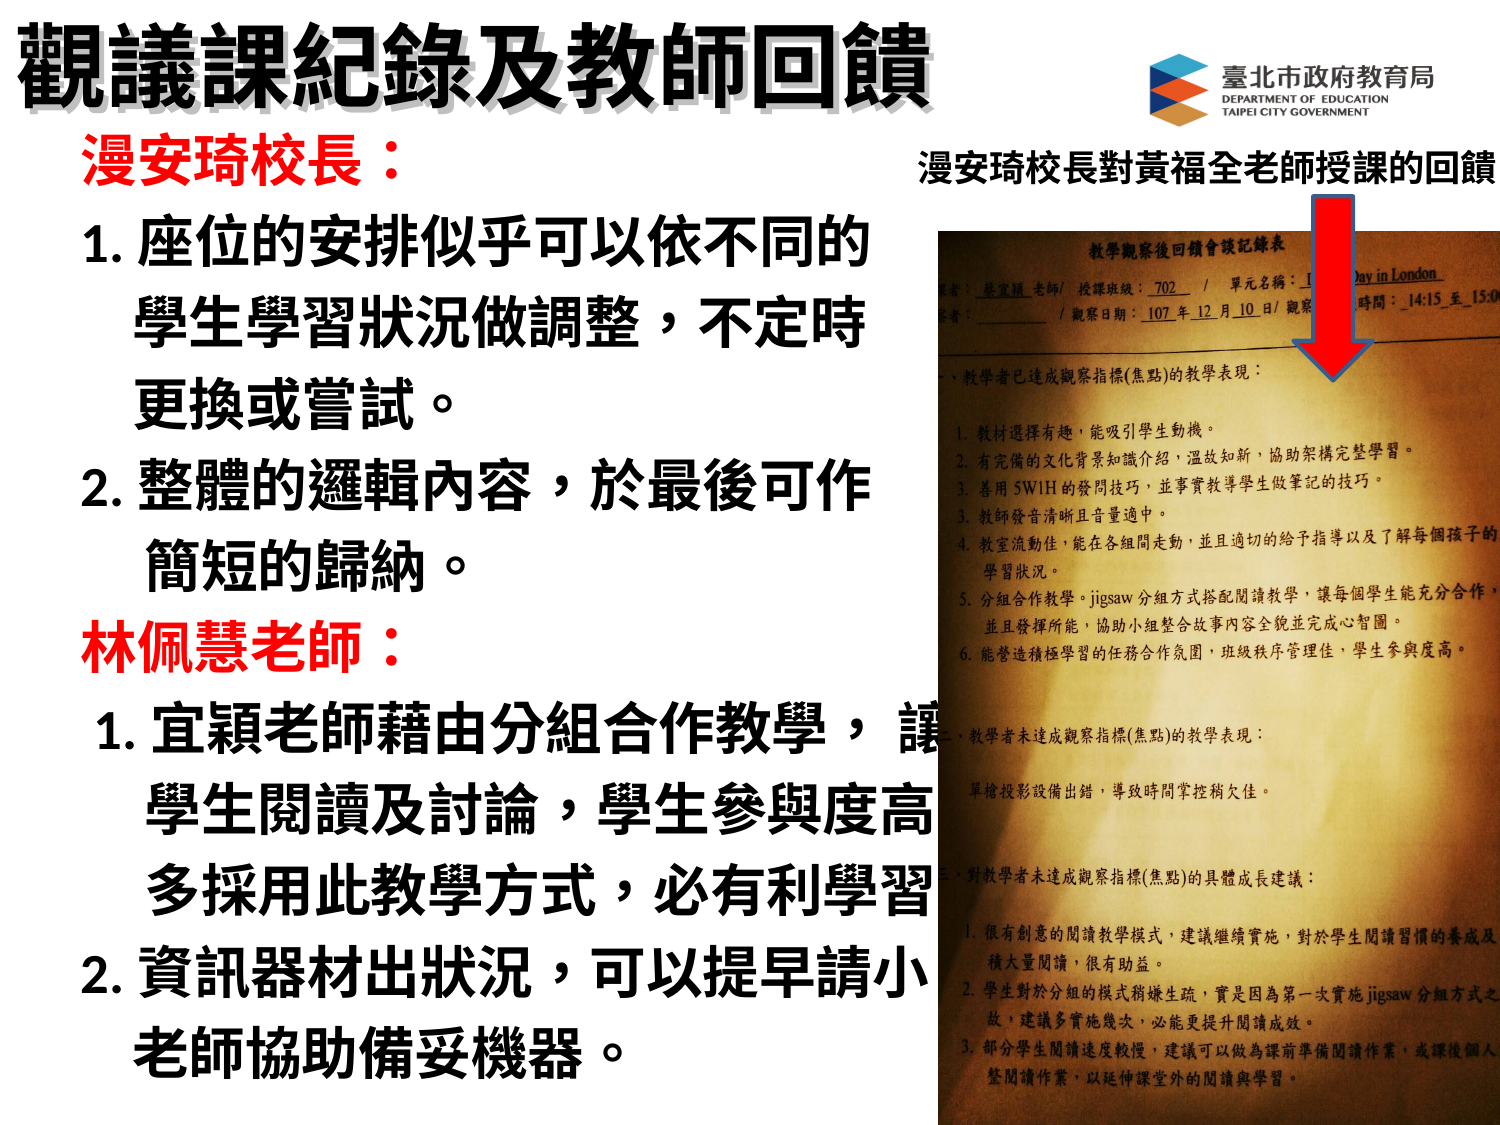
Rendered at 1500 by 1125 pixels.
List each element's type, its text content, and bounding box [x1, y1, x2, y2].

text_box 觀議課紀錄及教師回饋 [0, 2, 1500, 786]
picture [938, 231, 1500, 1125]
text_box [1293, 196, 1373, 381]
list 漫安琦校長： 漫安琦校長對黃福全老師授課的回饋 1.座位的安排似乎可以依不同的 學生學習狀況做調整，不定時 更換或嘗試。 2.整體的邏輯內容，於最後可作 簡短的歸納。 林佩慧老師： 1.宜穎老師藉由分組合作教學， 讓 學生閱讀及討論，學生參與度高。 多採用此教學方式，必有利學習。 2.資訊器材出狀況，可以提早請小 老師協助備妥機器。 [29, 786, 938, 1125]
